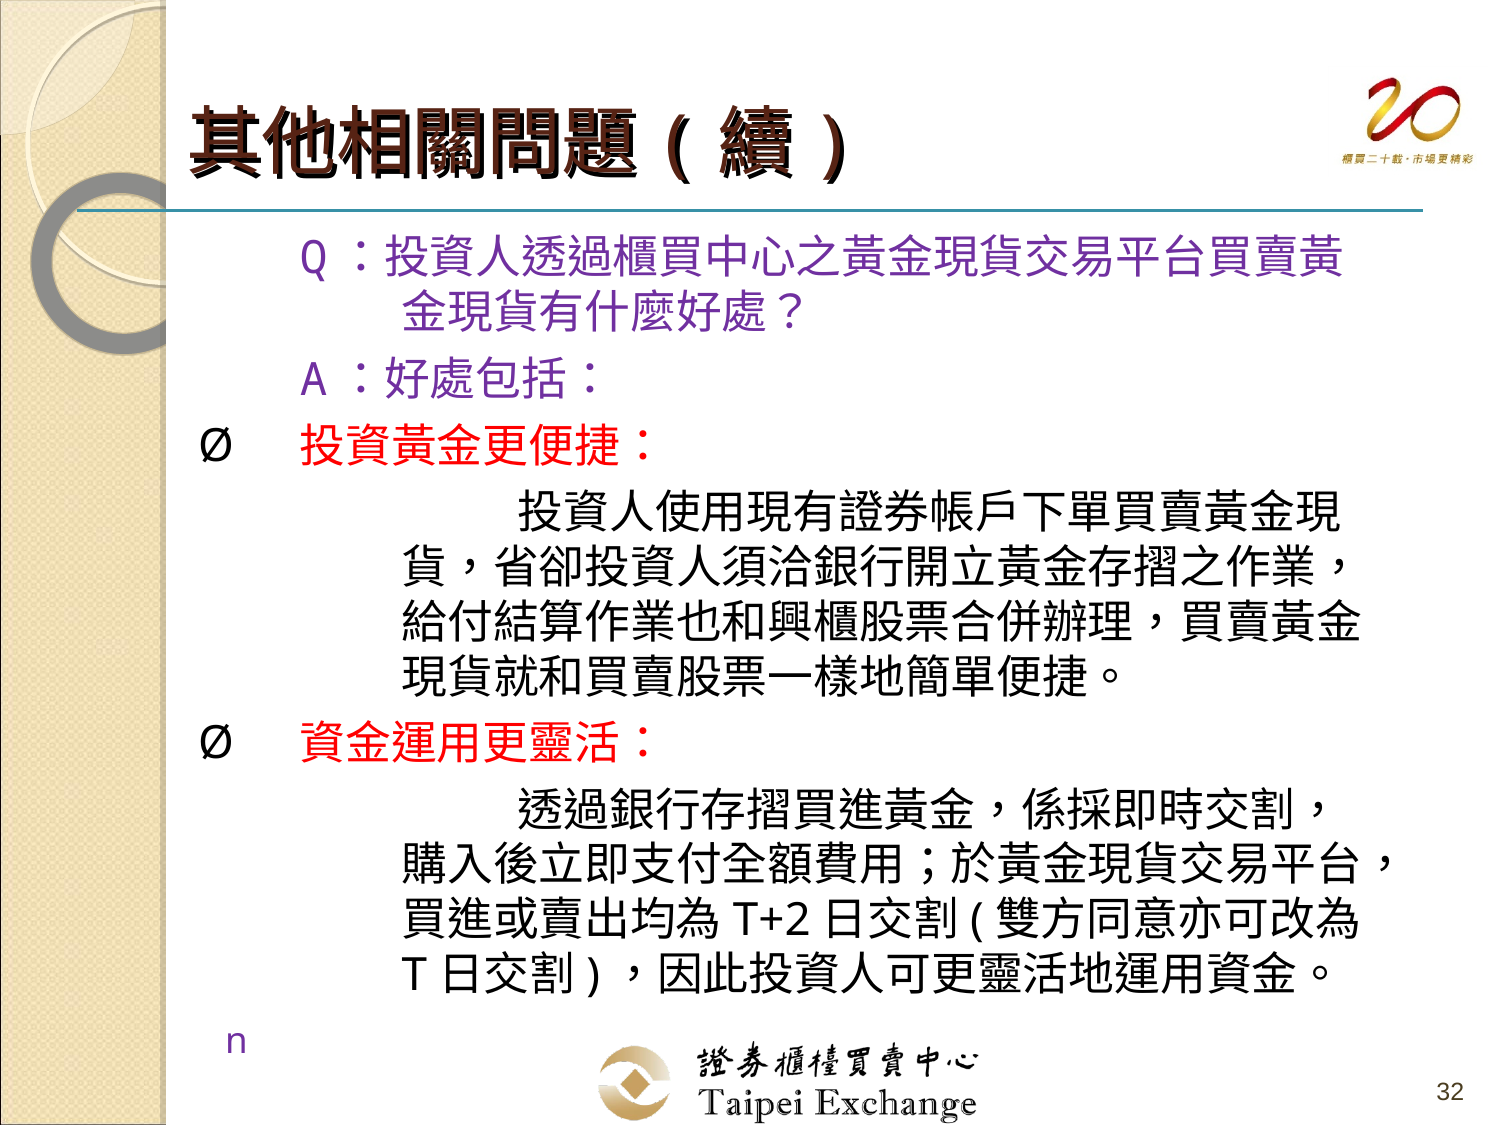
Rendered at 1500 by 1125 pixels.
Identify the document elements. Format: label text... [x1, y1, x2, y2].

title 其他相關問題(續) [171, 45, 1466, 233]
text_box [1413, 1034, 1489, 1113]
list Q：投資人透過櫃買中心之黃金現貨交易平台買賣黃金現貨有什麼好處？ A：好處包括： 投資黃金更便捷： 投資人使用現有證券帳戶下單買賣黃金現貨，省卻投資人須洽銀行開立黃金存摺之作業，給付結算作業也和興櫃股票合併辦理，買賣黃金現貨就和買賣股票一樣地簡單便捷。 資金運用更靈活： 透過銀行存摺買進黃金，係採即時交割，購入後立即支付全額費用；於黃金現貨交易平台，買進或賣出均為T+2日交割(雙方同意亦可改為T日交割)，因此投資人可更靈活地運用資金。 [183, 220, 1397, 1014]
